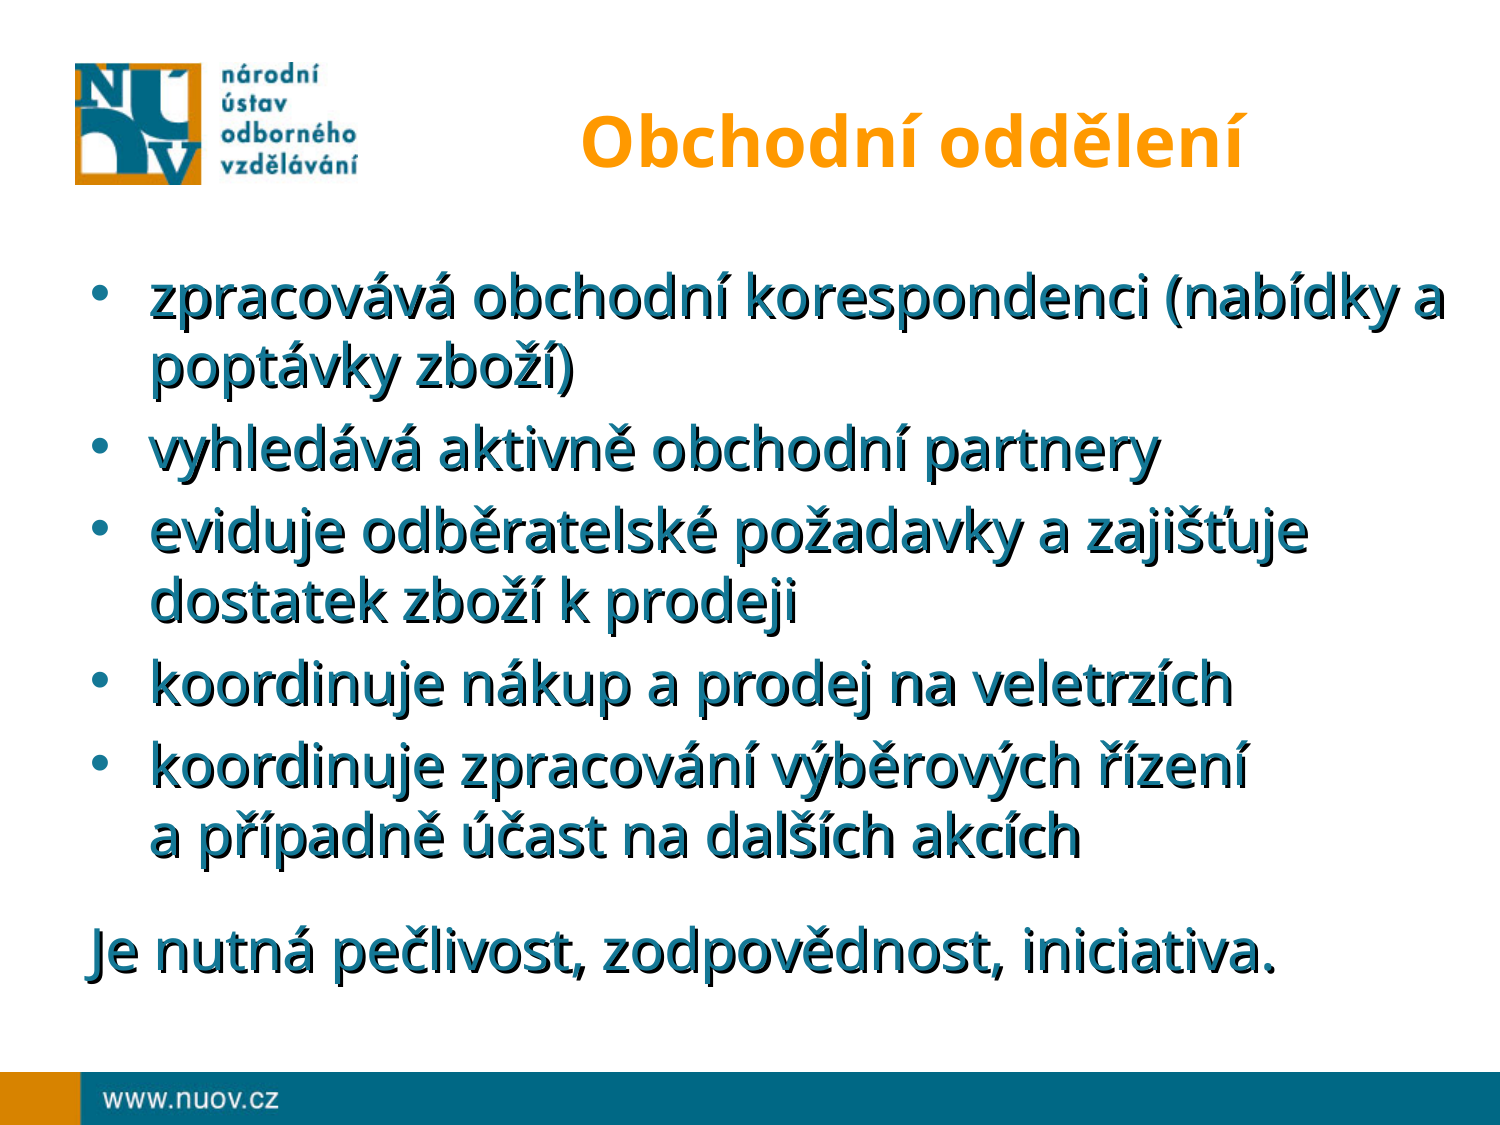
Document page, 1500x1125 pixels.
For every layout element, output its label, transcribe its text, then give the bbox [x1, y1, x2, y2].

title Obchodní oddělení [399, 45, 1425, 233]
text_box [75, 62, 358, 185]
text_box zpracovává obchodní korespondenci (nabídky a poptávky zboží) vyhledává aktivně obchodní partnery eviduje odběratelské požadavky a zajišťuje dostatek zboží k prodeji koordinuje nákup a prodej na veletrzích koordinuje zpracování výběrových řízení a případně účast na dalších akcích Je nutná pečlivost, zodpovědnost, iniciativa. [74, 249, 1463, 990]
text_box [0, 1072, 1500, 1125]
